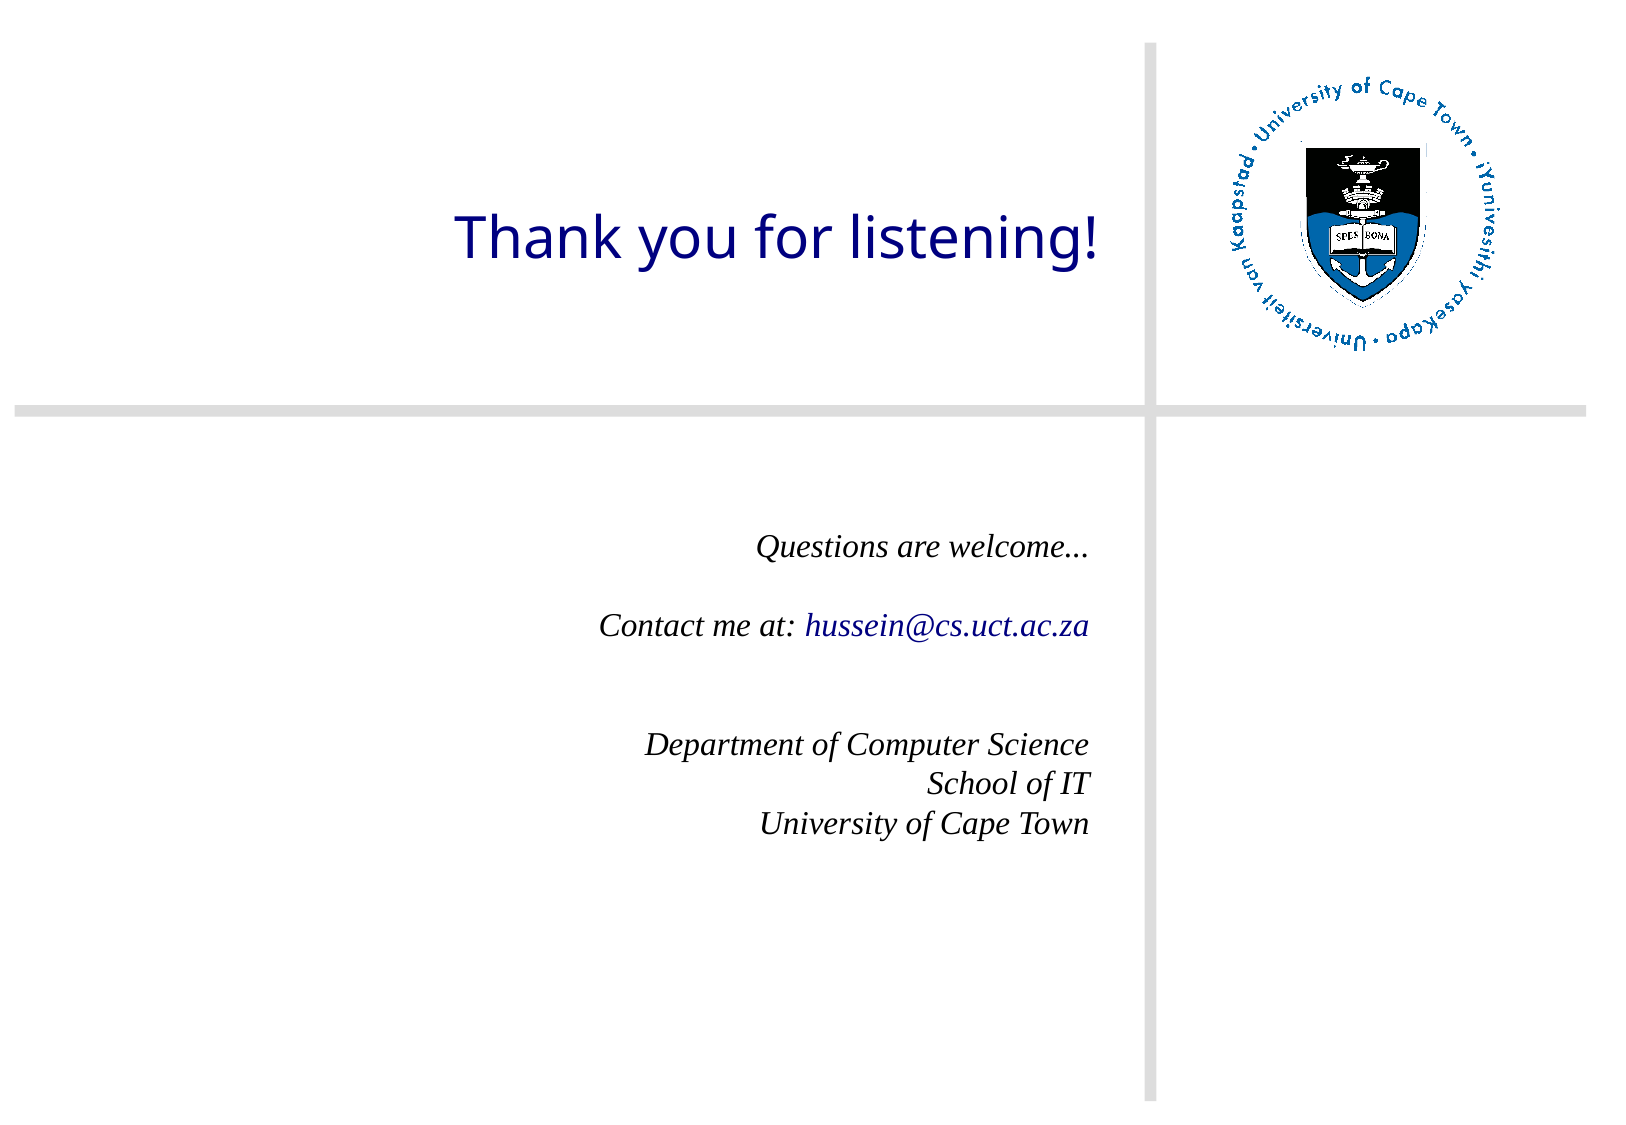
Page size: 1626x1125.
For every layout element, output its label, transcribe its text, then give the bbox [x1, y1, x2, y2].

text_box Questions are welcome... Contact me at: hussein@cs.uct.ac.za Department of Computer Science School of IT University of Cape Town [58, 479, 1105, 1069]
picture [1169, 42, 1535, 386]
title Thank you for listening! [55, 104, 1100, 367]
